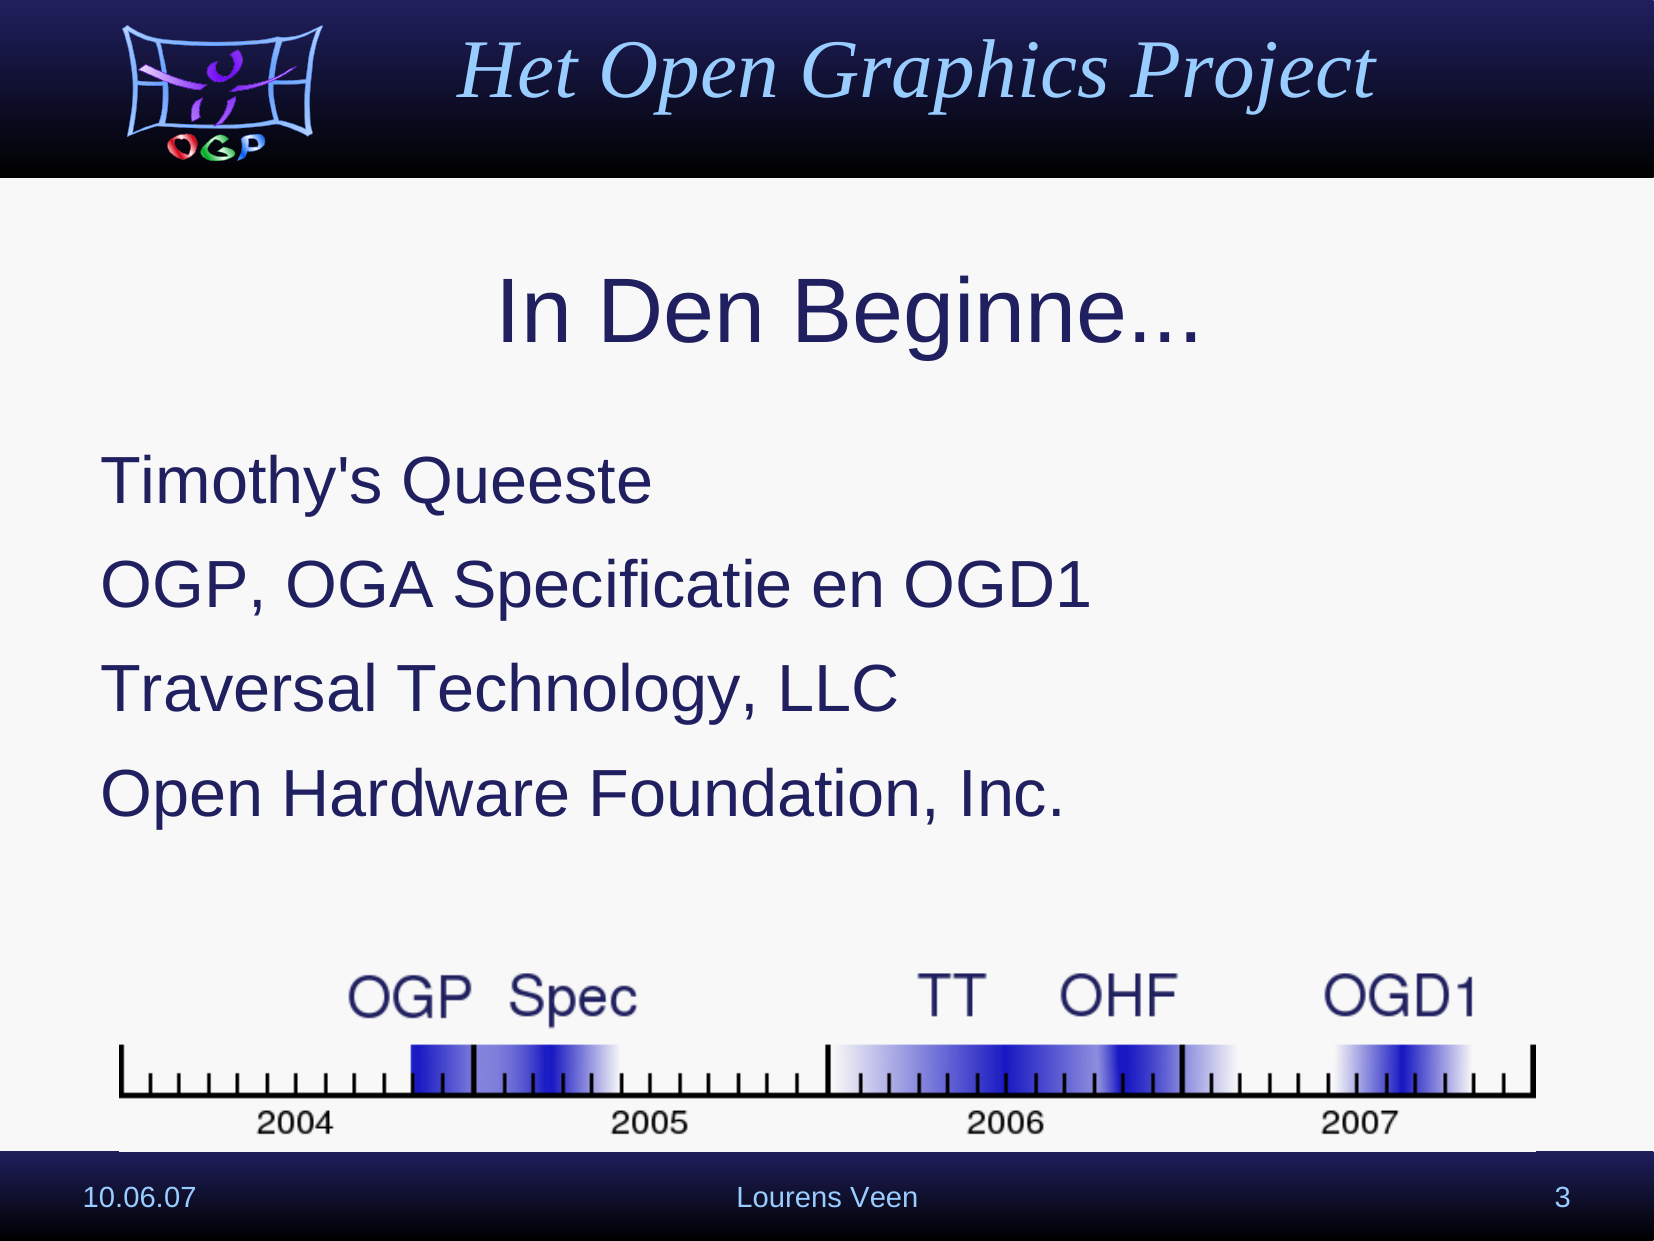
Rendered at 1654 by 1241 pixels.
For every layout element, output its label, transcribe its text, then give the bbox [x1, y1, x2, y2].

picture [119, 956, 1536, 1152]
picture [122, 25, 323, 161]
title In Den Beginne... [88, 236, 1577, 385]
list Timothy's Queeste OGP, OGA Specificatie en OGD1 Traversal Technology, LLC Open Hardware Foundation, Inc. [82, 442, 1571, 1109]
